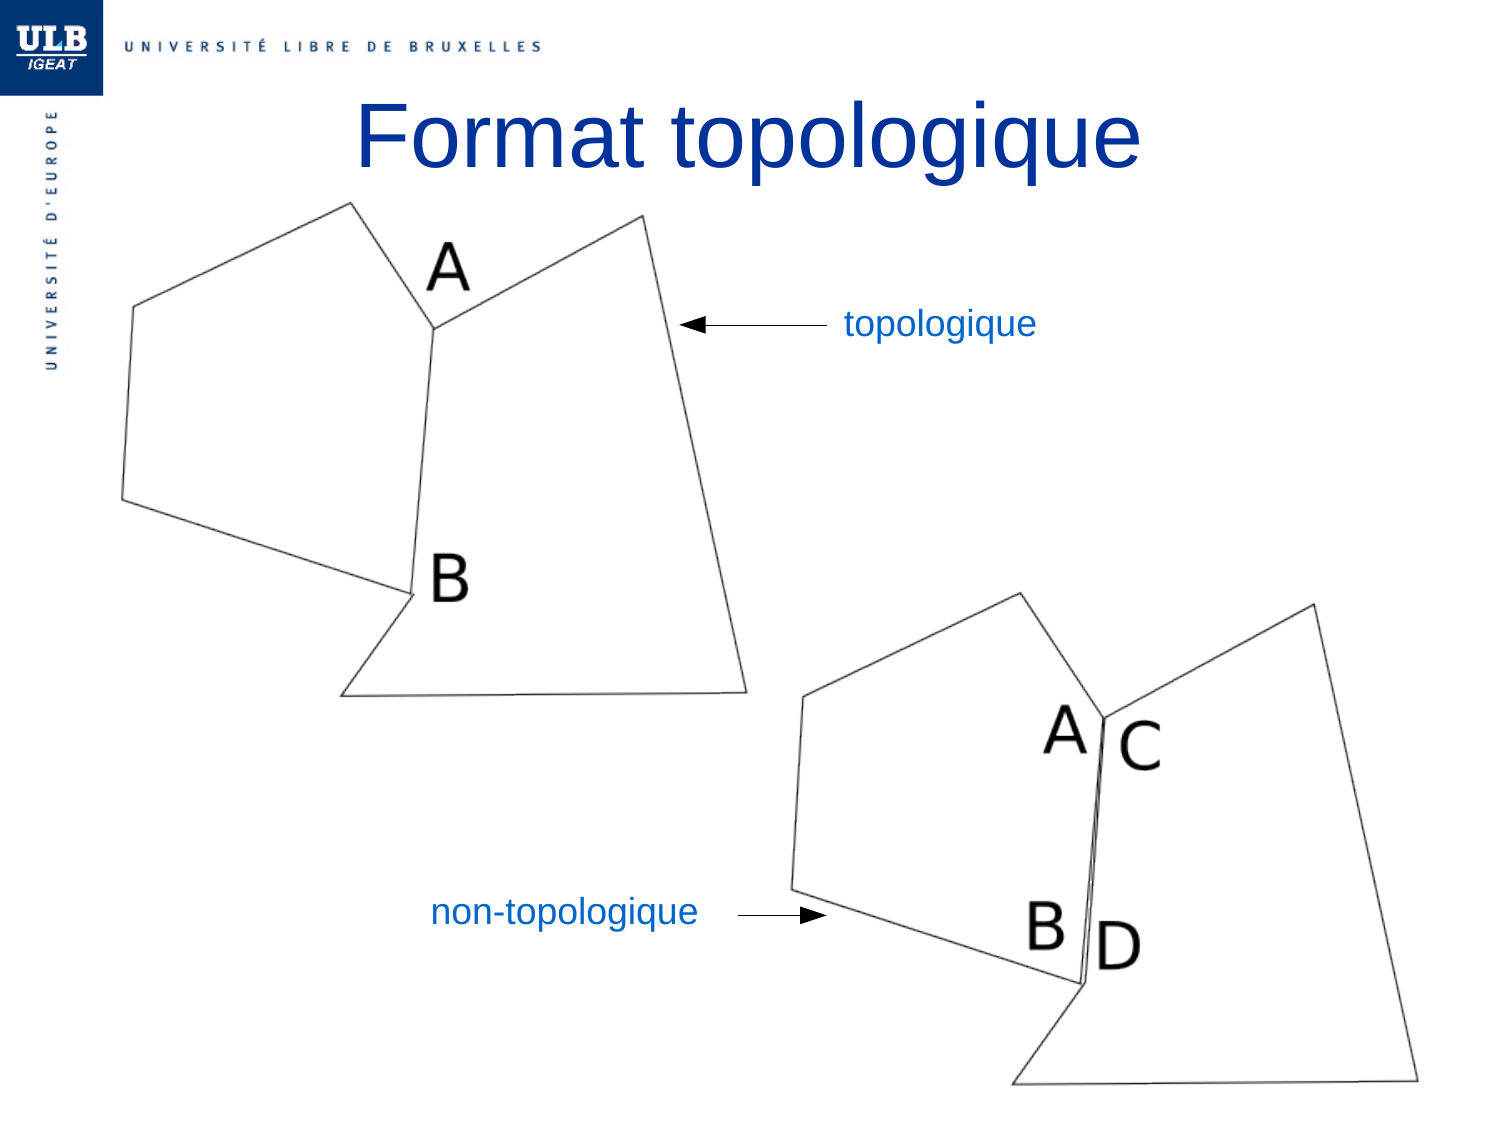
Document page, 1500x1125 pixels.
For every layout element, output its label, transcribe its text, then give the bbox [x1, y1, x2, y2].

text_box topologique [829, 297, 1052, 355]
picture [0, 0, 1500, 1125]
text_box non-topologique [415, 885, 714, 943]
title Format topologique [75, 21, 1425, 107]
